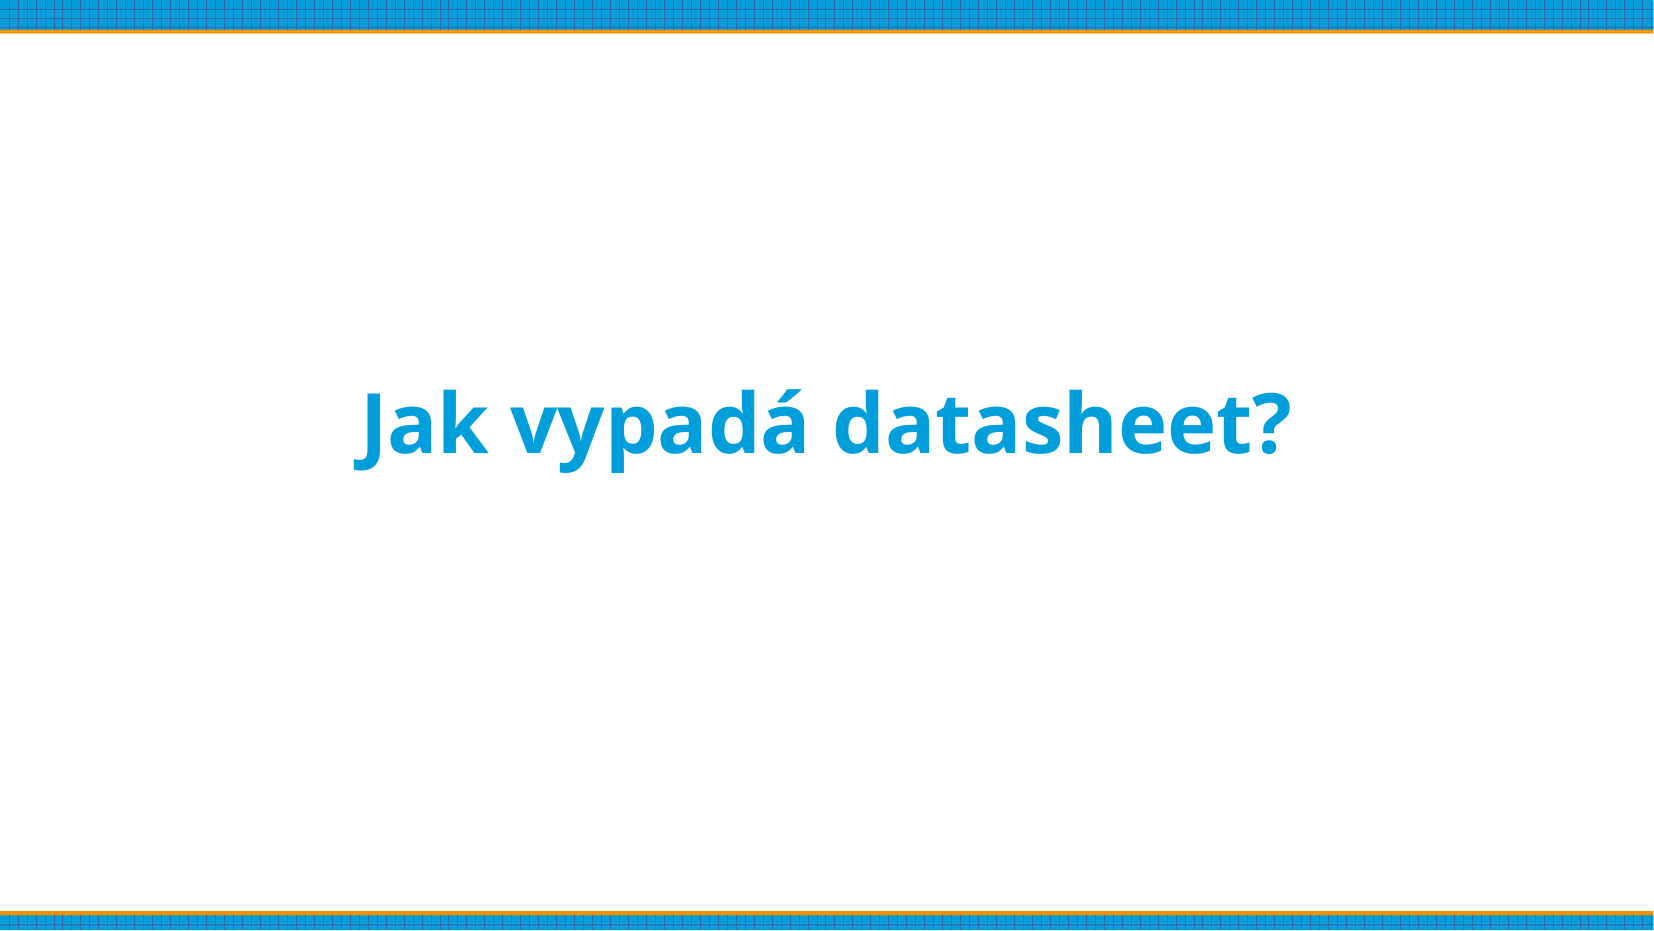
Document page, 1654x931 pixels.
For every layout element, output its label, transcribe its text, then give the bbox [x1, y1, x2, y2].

subtitle Jak vypadá datasheet? [88, 44, 1565, 798]
